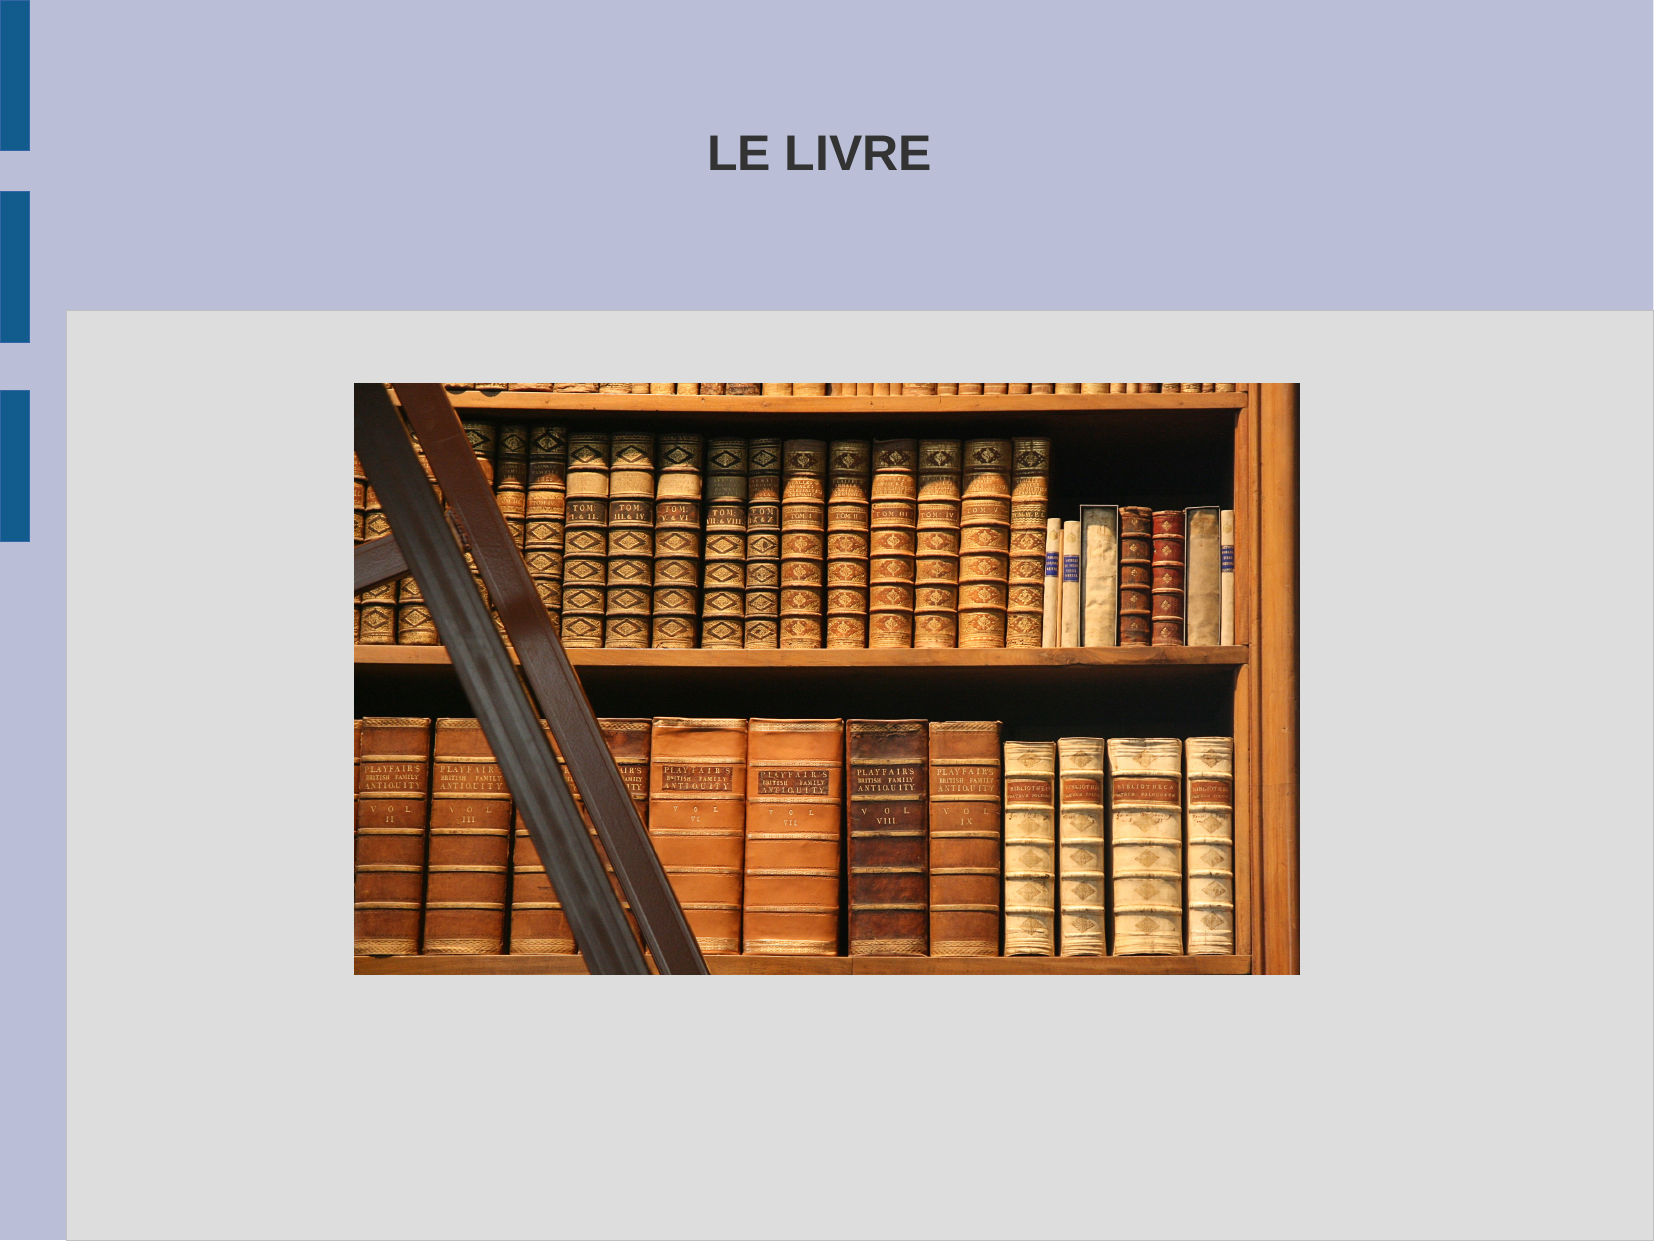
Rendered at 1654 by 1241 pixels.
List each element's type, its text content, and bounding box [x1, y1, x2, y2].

title LE LIVRE [82, 49, 1571, 257]
picture [354, 383, 1300, 975]
